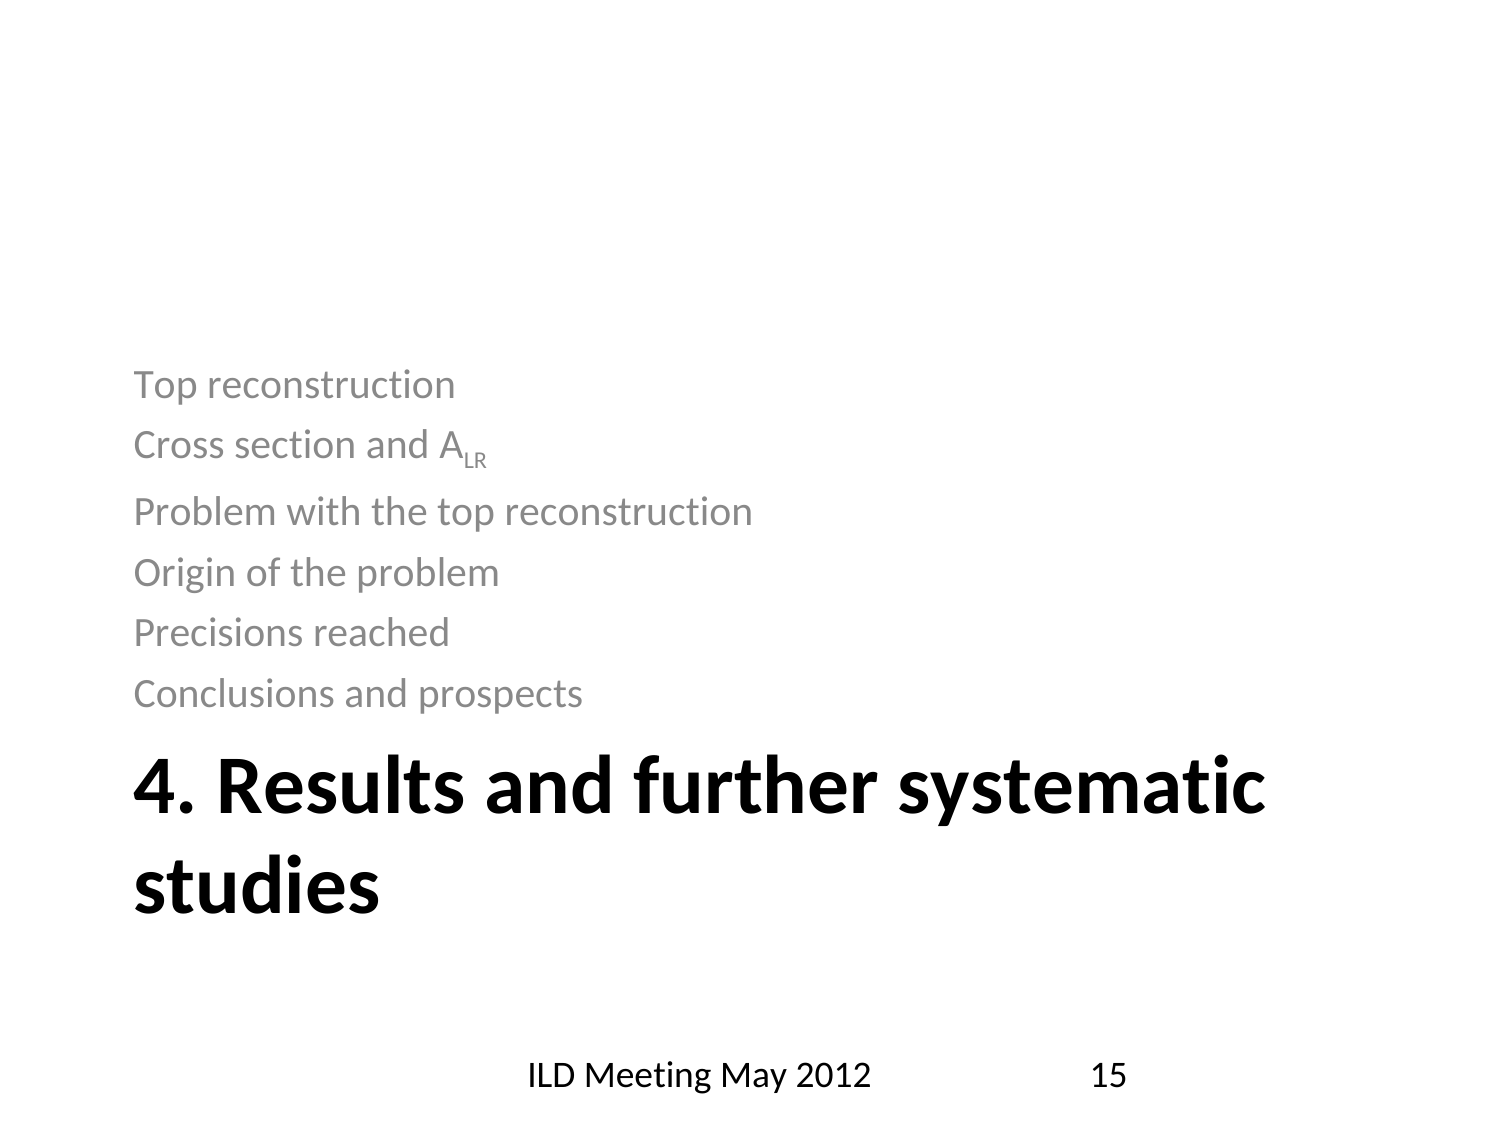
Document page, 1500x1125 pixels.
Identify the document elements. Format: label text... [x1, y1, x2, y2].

list Top reconstruction Cross section and ALR Problem with the top reconstruction Origin of the problem Precisions reached Conclusions and prospects [118, 267, 1394, 723]
title 4. Results and further systematic studies [118, 723, 1394, 947]
